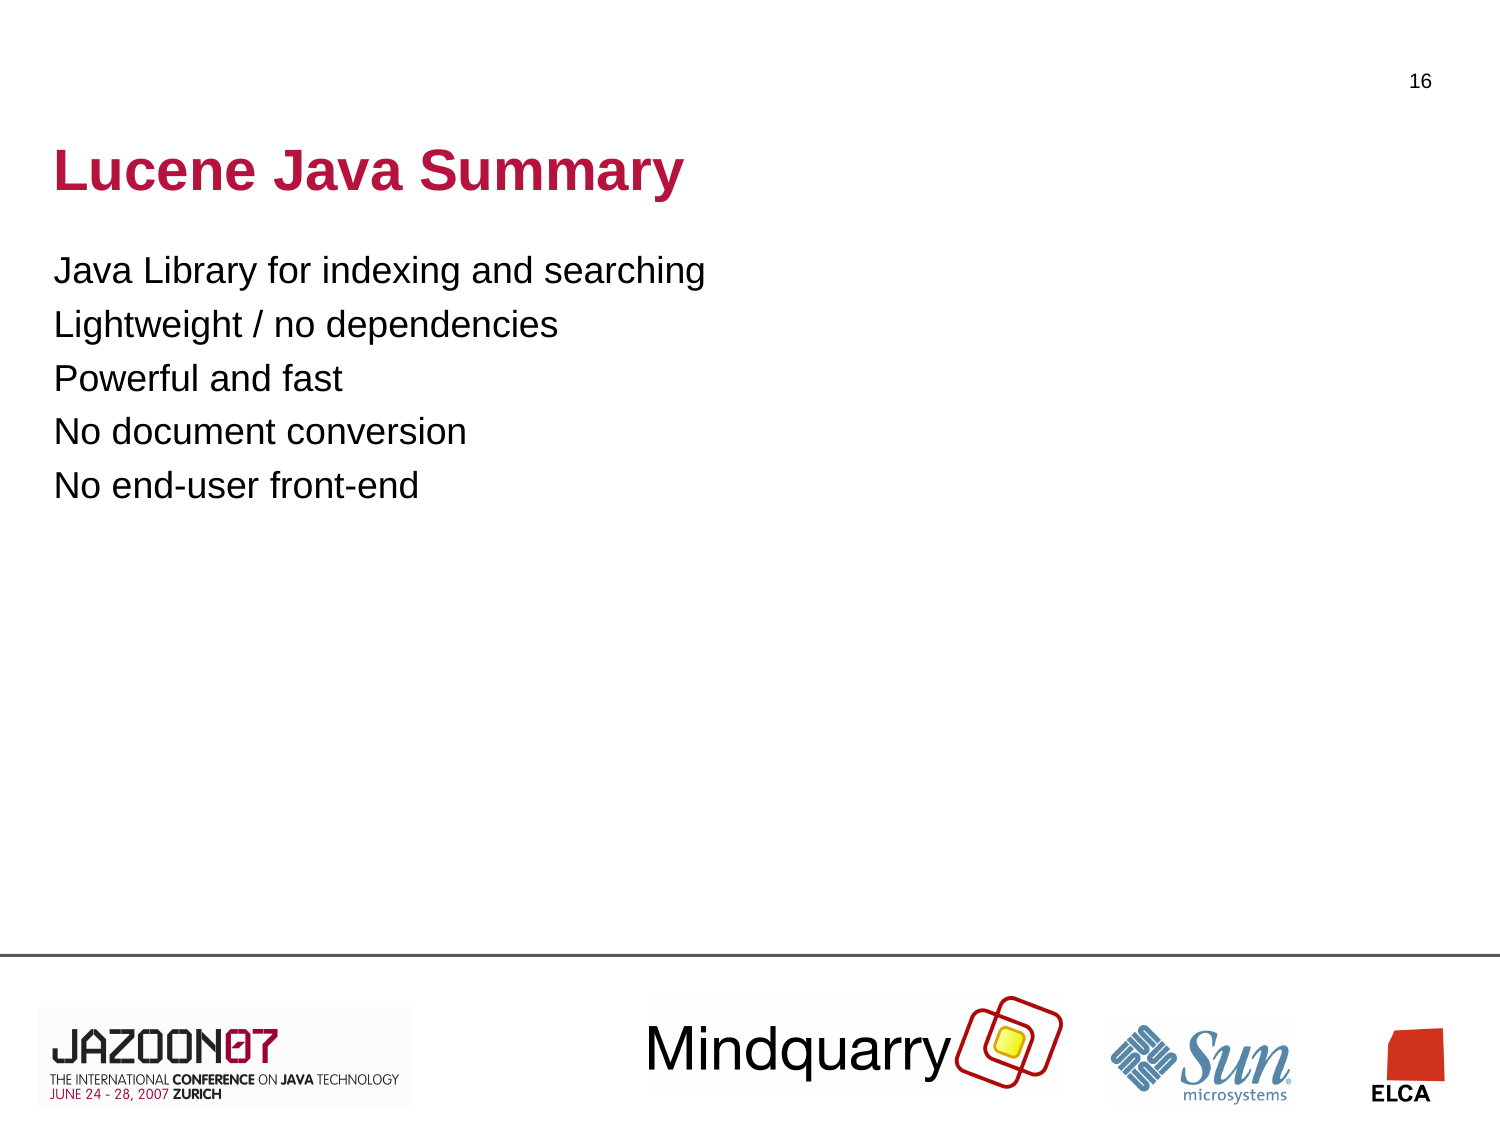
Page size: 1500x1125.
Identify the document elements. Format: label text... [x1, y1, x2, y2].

picture [1370, 1025, 1446, 1105]
list Java Library for indexing and searching Lightweight / no dependencies Powerful and fast No document conversion No end-user front-end [53, 249, 1451, 953]
picture [1107, 1021, 1294, 1107]
picture [649, 996, 1063, 1093]
title Lucene Java Summary [53, 119, 1447, 231]
picture [38, 1007, 413, 1106]
